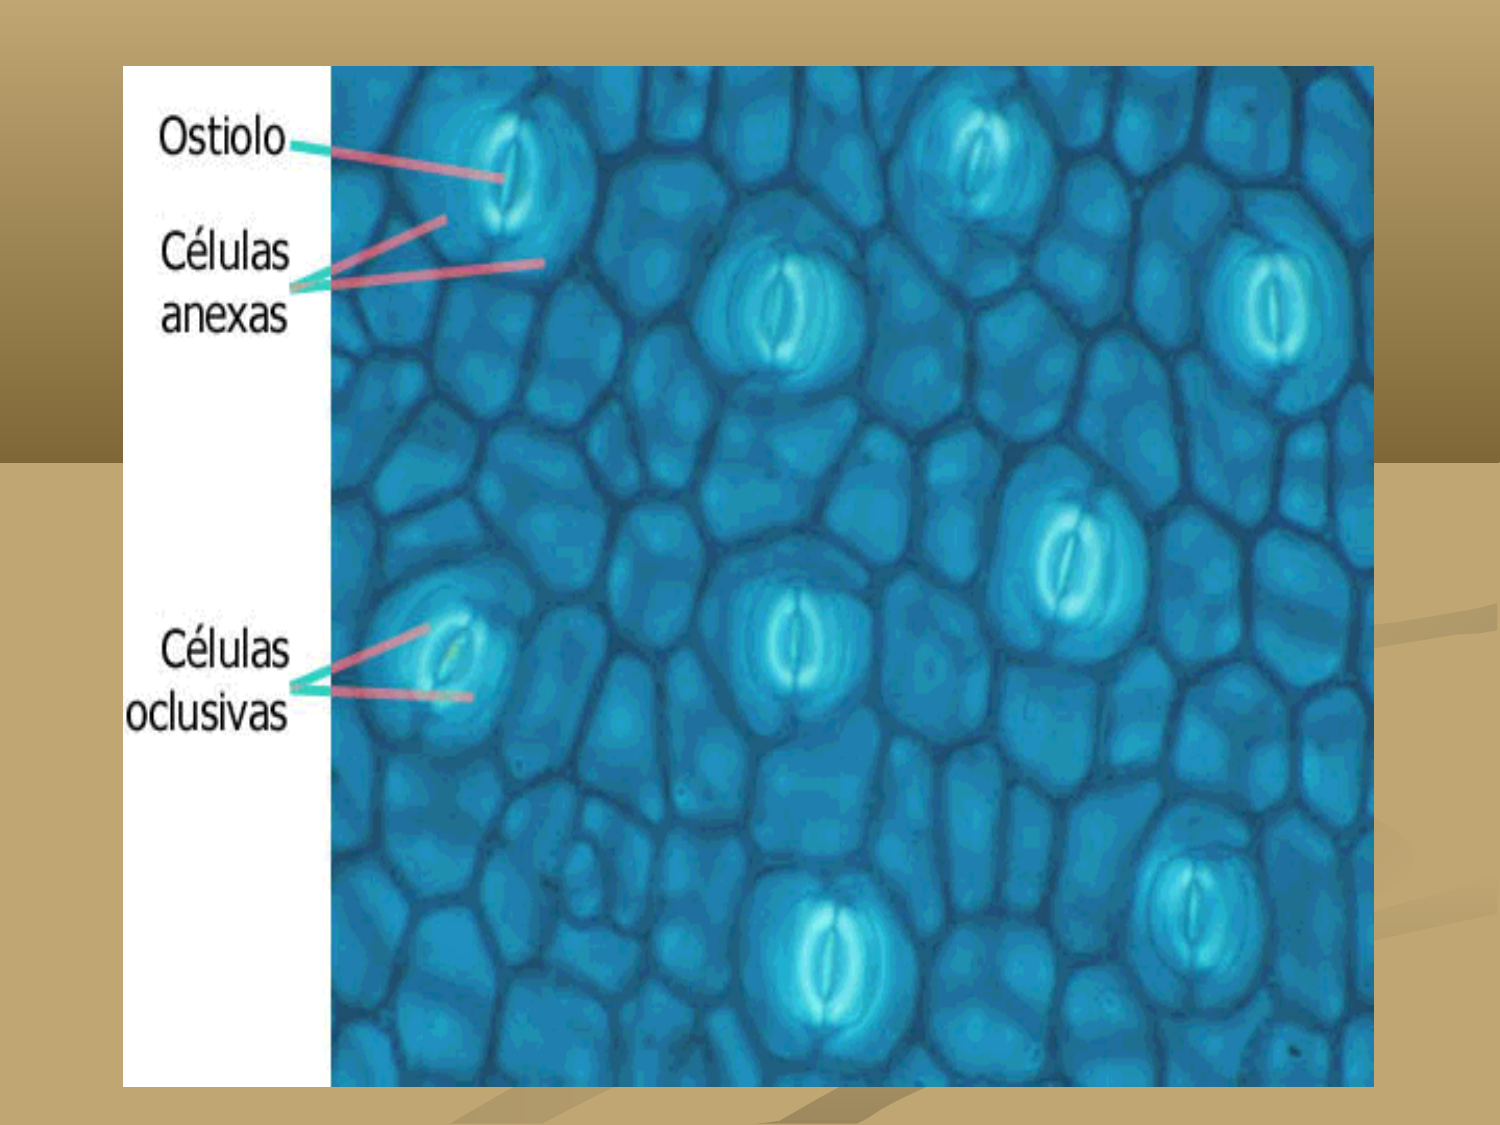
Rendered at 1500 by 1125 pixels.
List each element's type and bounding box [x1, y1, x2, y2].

text_box [123, 66, 1374, 1088]
